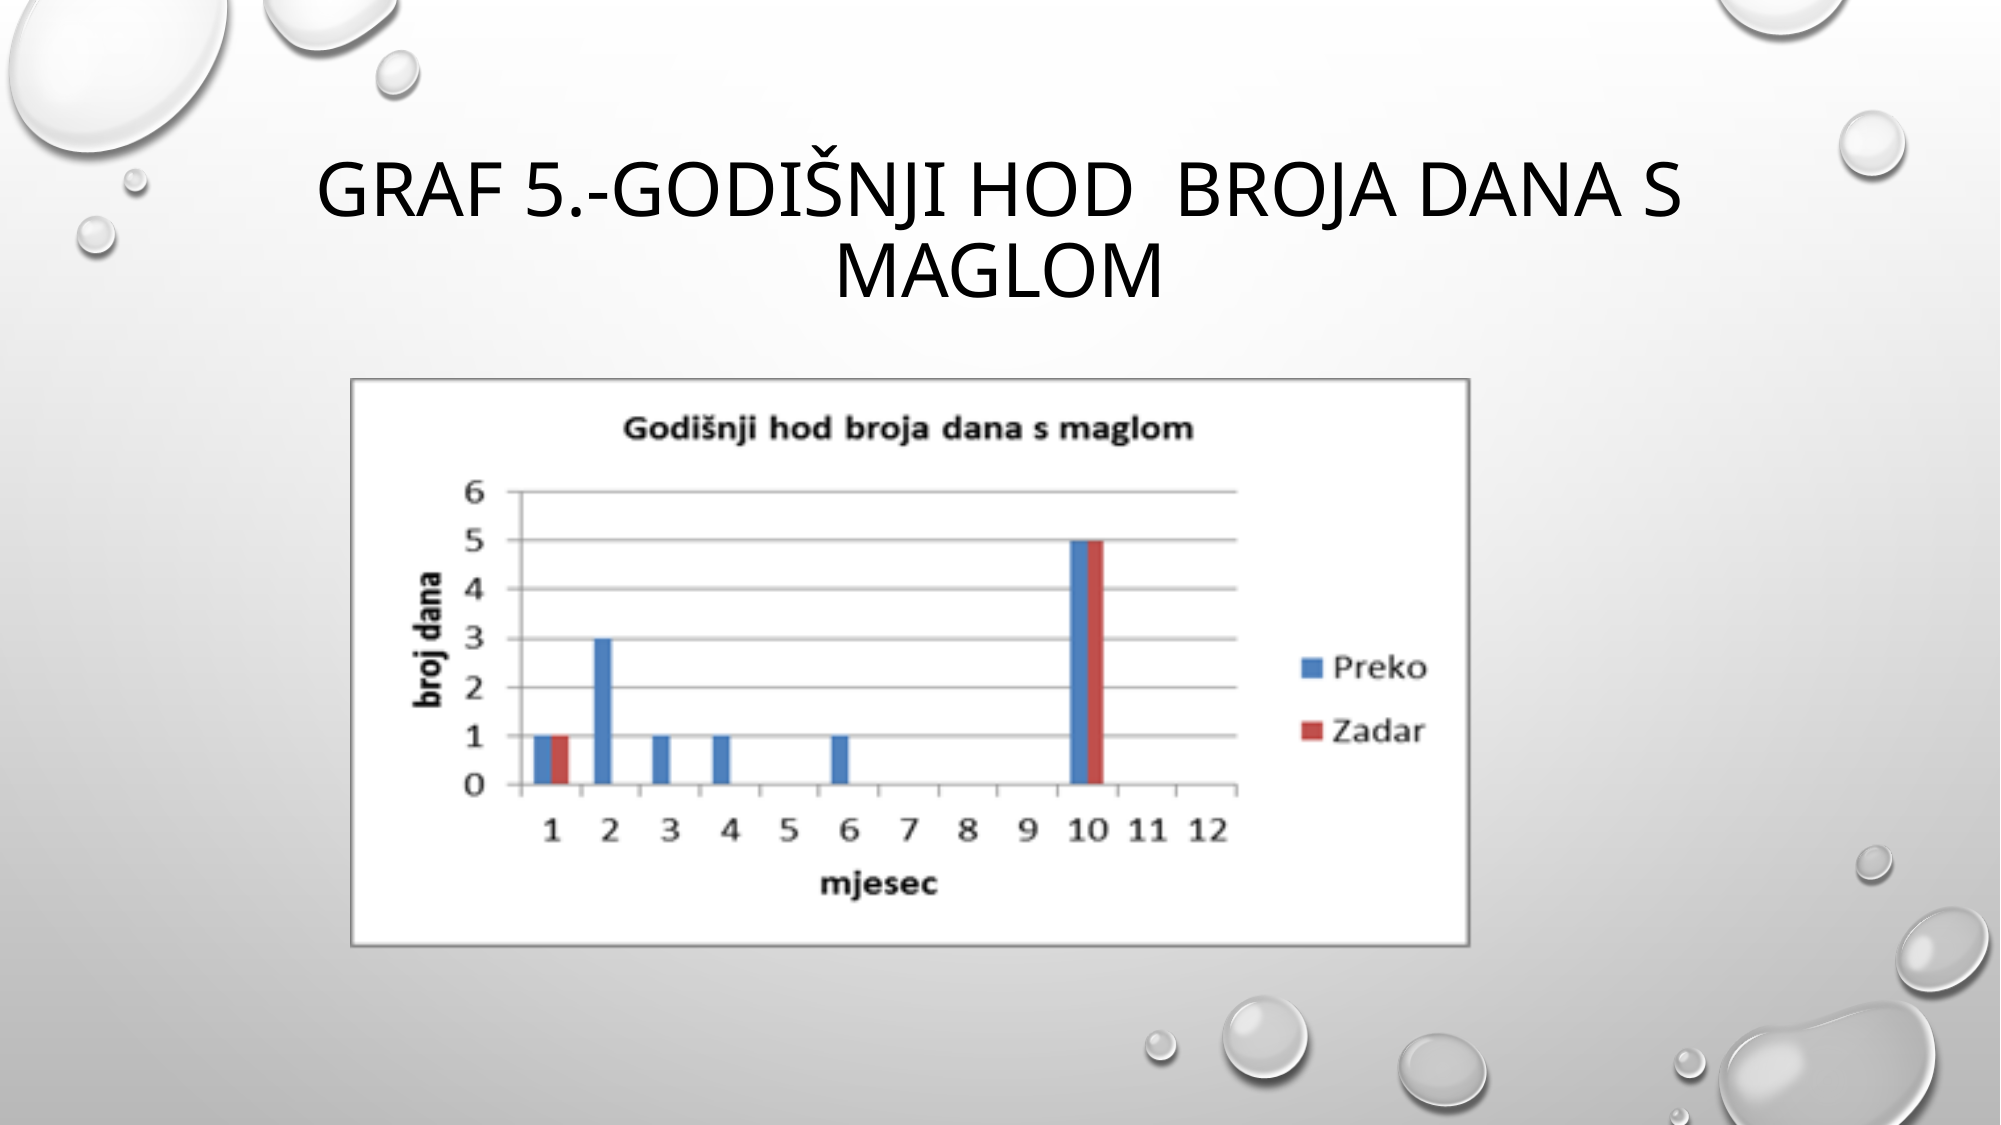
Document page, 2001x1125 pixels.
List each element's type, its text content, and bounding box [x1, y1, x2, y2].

picture [350, 378, 1474, 951]
title Graf 5.-Godišnji hod broja dana s maglom [149, 101, 1851, 364]
